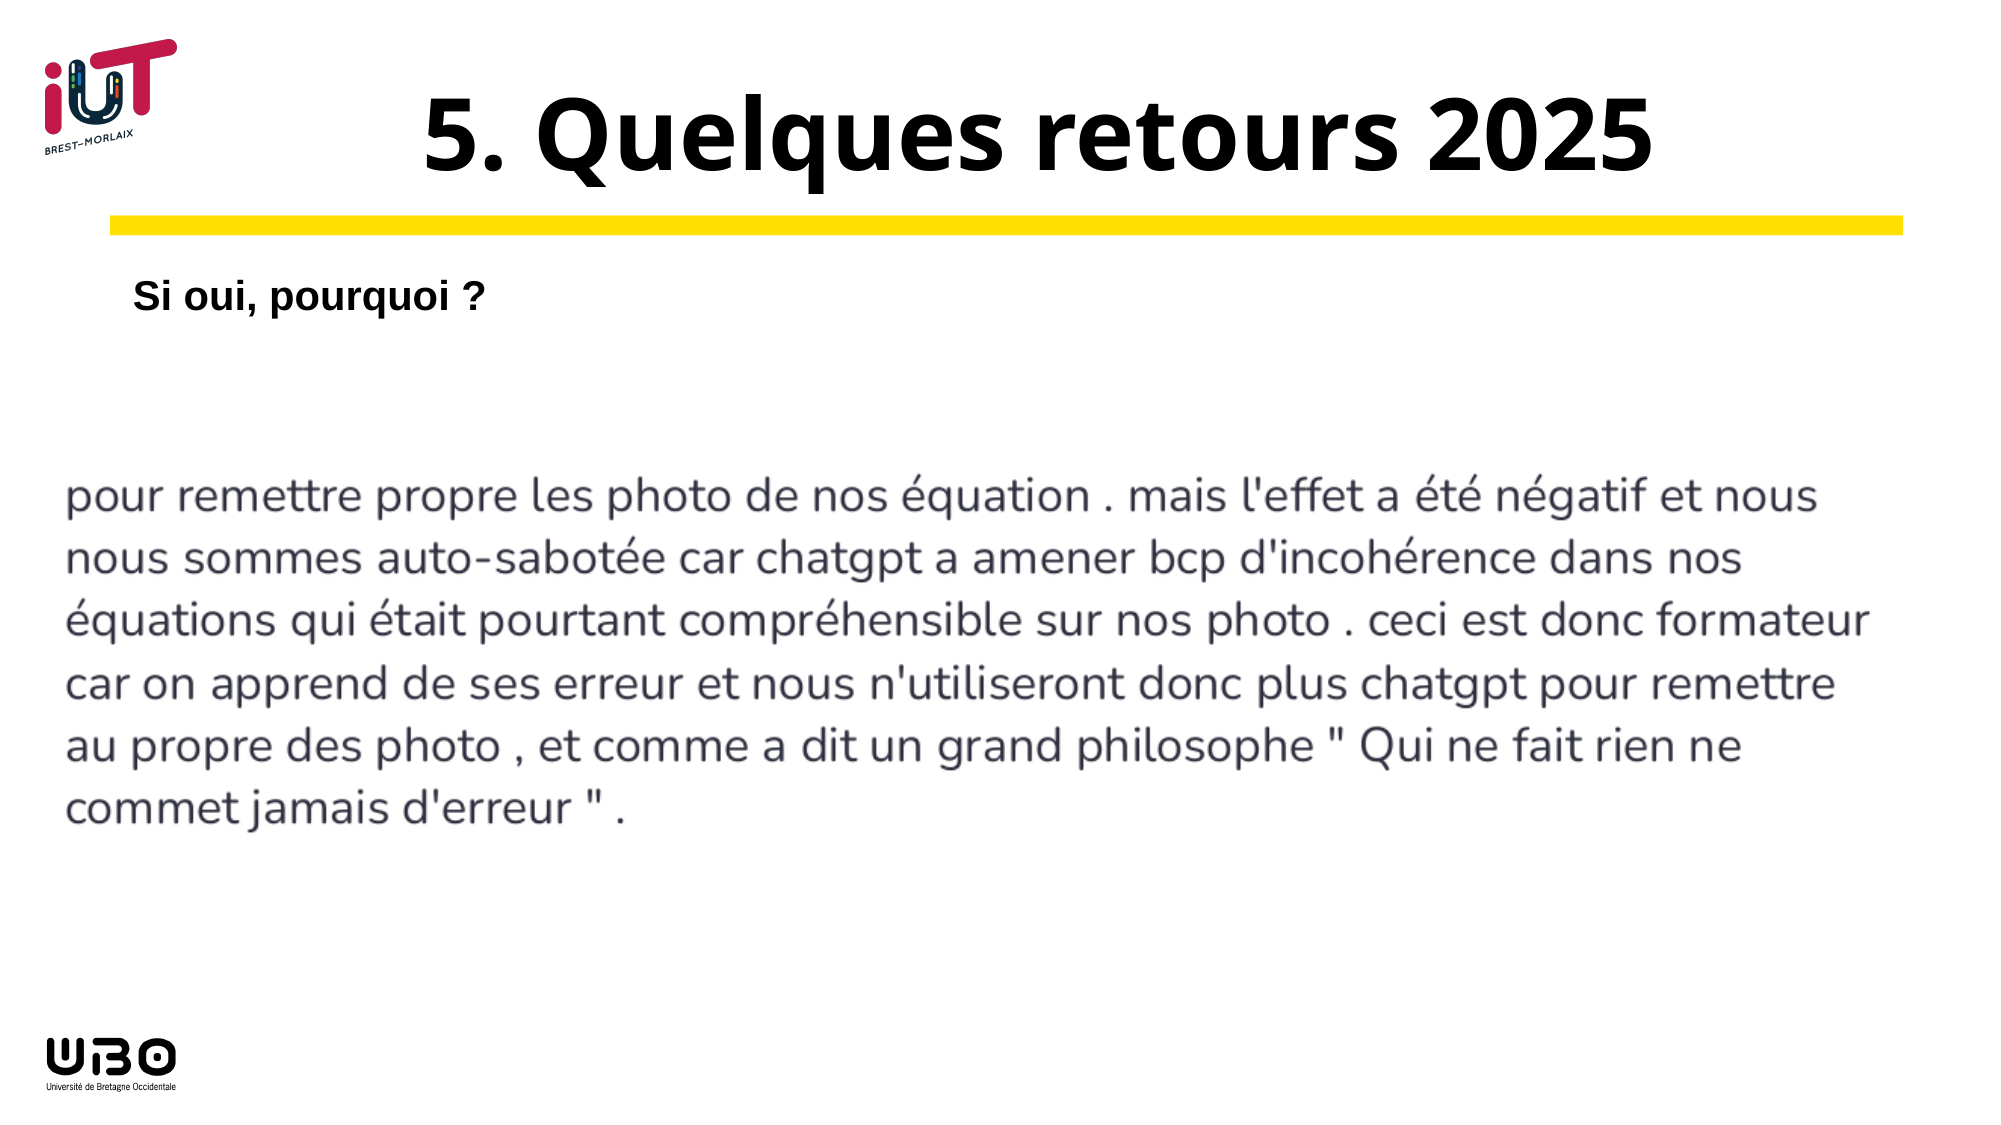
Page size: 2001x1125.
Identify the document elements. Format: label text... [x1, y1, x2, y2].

picture [45, 39, 177, 155]
picture [0, 428, 2000, 916]
title 5. Quelques retours 2025 [177, 29, 1903, 201]
picture [110, 201, 1903, 247]
picture [45, 1036, 177, 1093]
text_box Si oui, pourquoi ? [118, 265, 502, 328]
